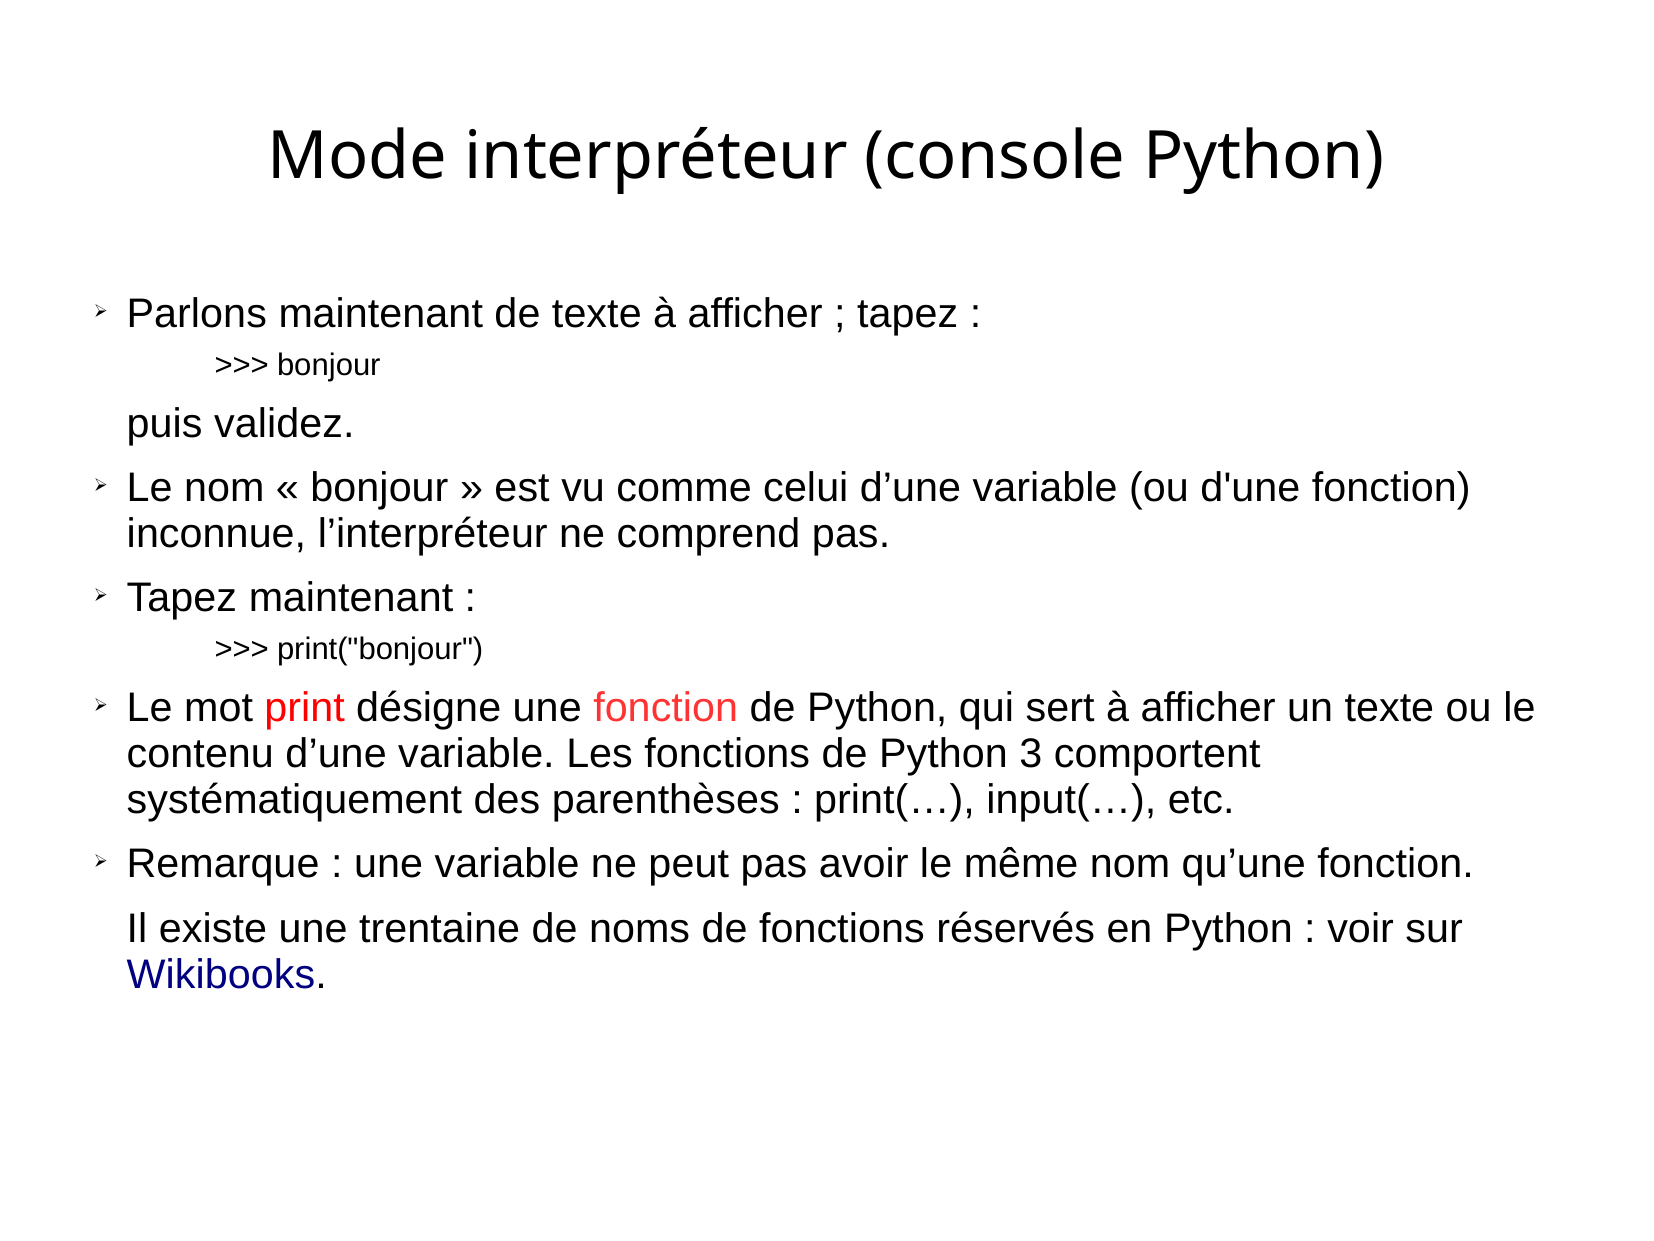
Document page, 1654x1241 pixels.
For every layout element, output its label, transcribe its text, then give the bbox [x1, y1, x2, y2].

list Parlons maintenant de texte à afficher ; tapez : >>> bonjour puis validez. Le nom « bonjour » est vu comme celui d’une variable (ou d'une fonction) inconnue, l’interpréteur ne comprend pas. Tapez maintenant : >>> print("bonjour") Le mot print désigne une fonction de Python, qui sert à afficher un texte ou le contenu d’une variable. Les fonctions de Python 3 comportent systématiquement des parenthèses : print(…), input(…), etc. Remarque : une variable ne peut pas avoir le même nom qu’une fonction. Il existe une trentaine de noms de fonctions réservés en Python : voir sur Wikibooks. [82, 290, 1571, 1010]
title Mode interpréteur (console Python) [82, 49, 1571, 257]
